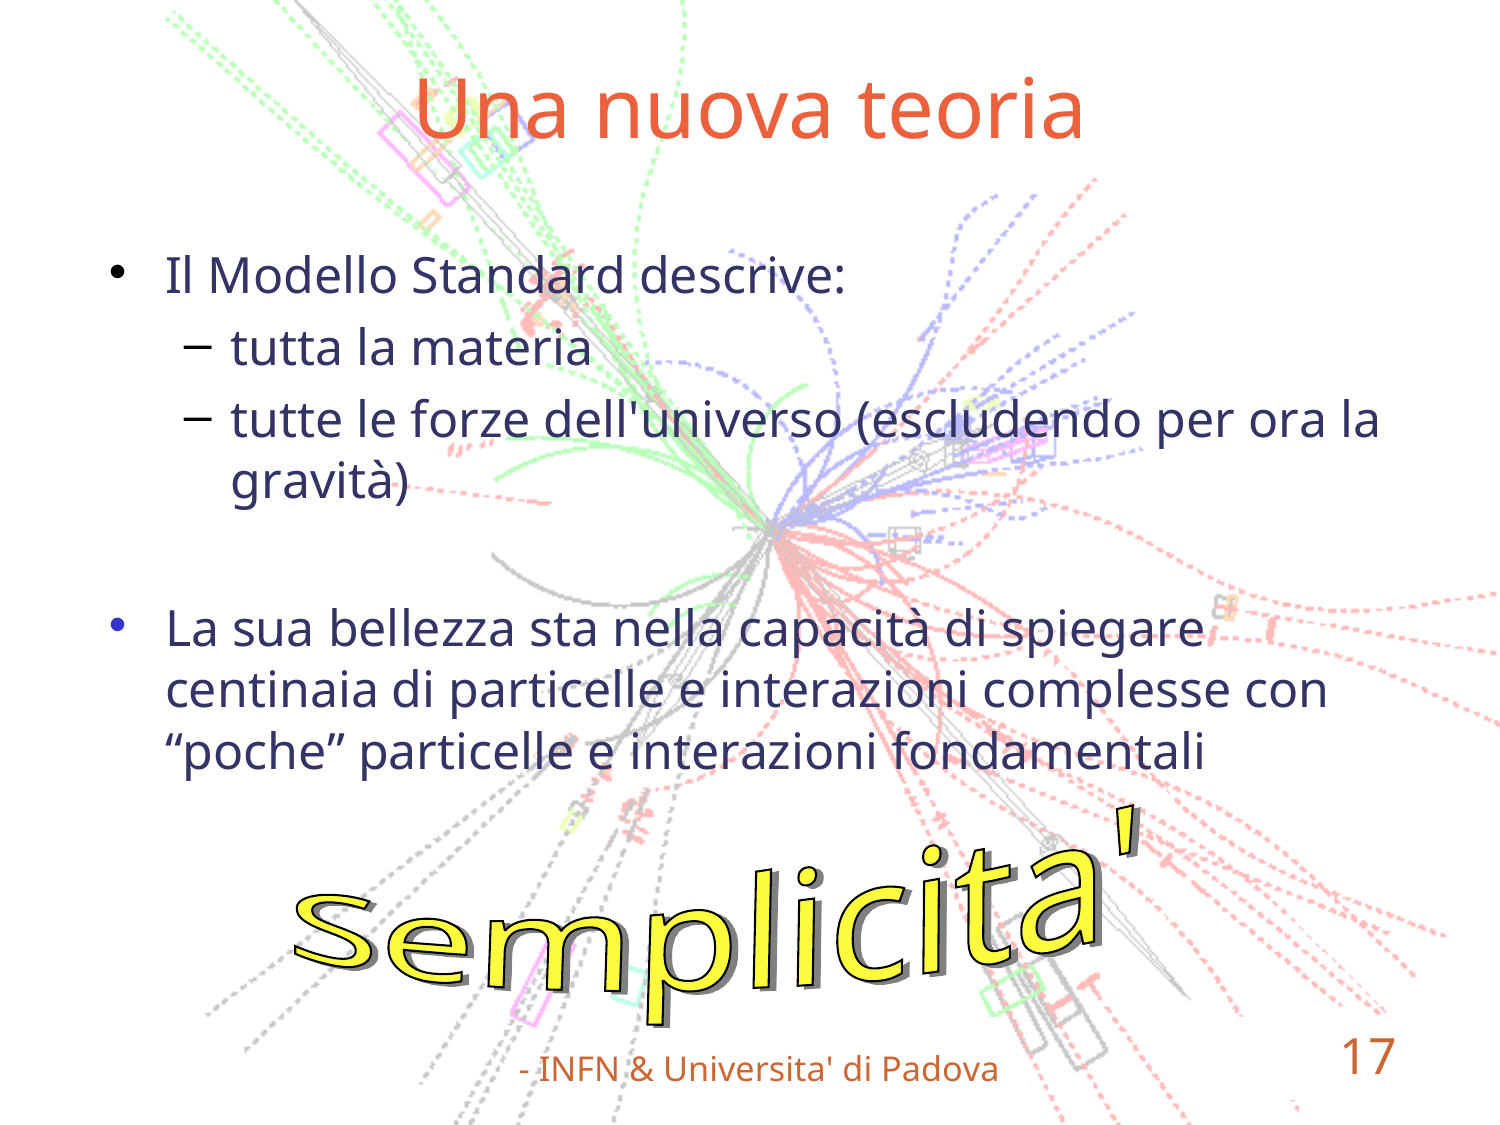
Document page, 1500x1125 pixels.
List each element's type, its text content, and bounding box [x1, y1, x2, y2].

text_box Semplicita' [388, 918, 467, 983]
text_box Semplicita' [295, 894, 371, 968]
picture [0, 213, 1500, 1125]
text_box Semplicita' [955, 849, 1010, 965]
text_box Semplicita' [923, 878, 939, 974]
text_box Semplicita' [488, 917, 622, 992]
text_box Semplicita' [923, 845, 941, 865]
text_box Semplicita' [797, 898, 815, 986]
text_box Semplicita' [837, 886, 905, 982]
text_box Semplicita' [1116, 805, 1133, 855]
text_box Semplicita' [753, 869, 772, 988]
title Una nuova teoria [0, 0, 1500, 213]
text_box Semplicita' [1021, 850, 1095, 954]
text_box Semplicita' [647, 910, 731, 1025]
list Il Modello Standard descrive: tutta la materia tutte le forze dell'universo (escludendo per ora la gravità) La sua bellezza sta nella capacità di spiegare centinaia di particelle e interazioni complesse con “poche” particelle e interazioni fondamentali [94, 236, 1445, 862]
text_box Semplicita' [798, 867, 816, 886]
